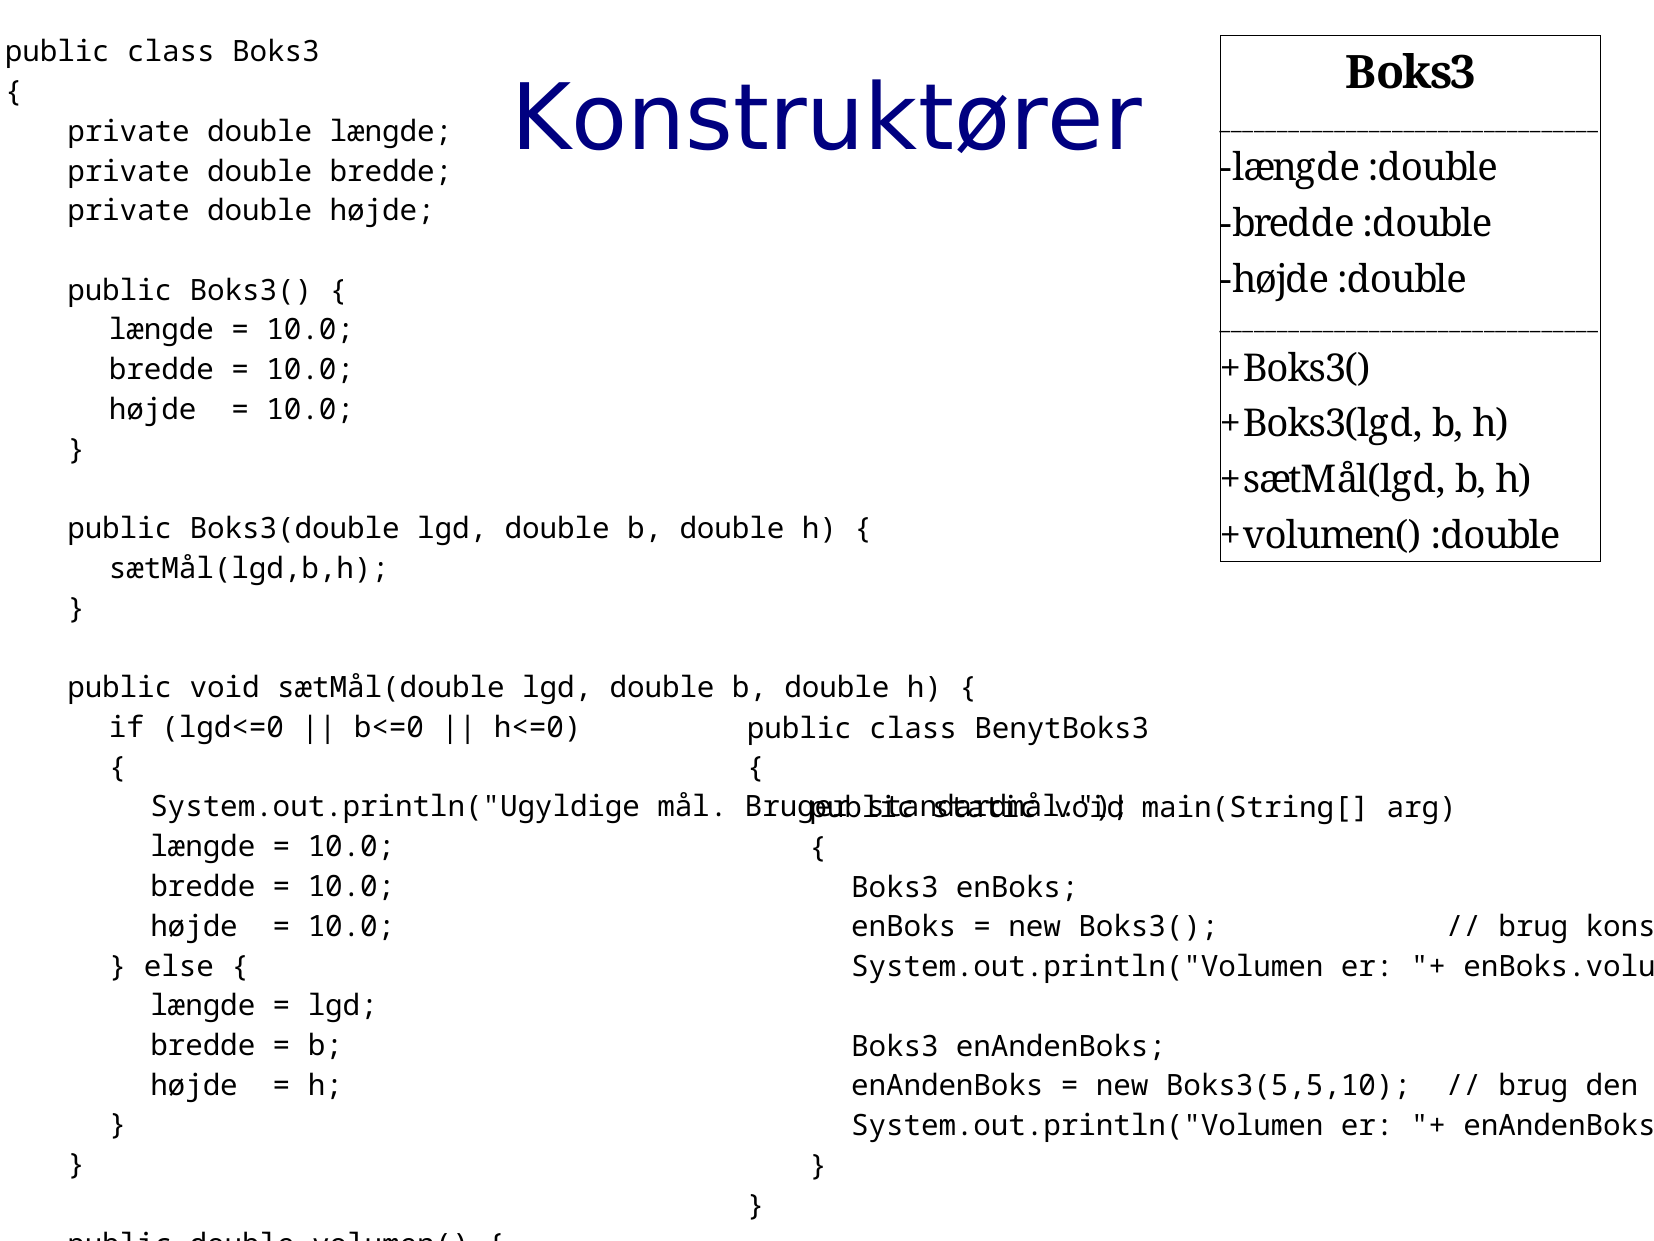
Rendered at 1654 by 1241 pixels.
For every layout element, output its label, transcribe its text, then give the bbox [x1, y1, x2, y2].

text_box public class Boks3 { private double længde; private double bredde; private double højde; public Boks3() { længde = 10.0; bredde = 10.0; højde = 10.0; } public Boks3(double lgd, double b, double h) { sætMål(lgd,b,h); } public void sætMål(double lgd, double b, double h) { if (lgd<=0 || b<=0 || h<=0) { System.out.println("Ugyldige mål. Bruger standardmål."); længde = 10.0; bredde = 10.0; højde = 10.0; } else { længde = lgd; bredde = b; højde = h; } } public double volumen() { double vol = længde*bredde*højde ; return vol; } } [0, 24, 1137, 1201]
text_box public class BenytBoks3 { public static void main(String[] arg) { Boks3 enBoks; enBoks = new Boks3(); // brug konstruktøren uden parametre System.out.println("Volumen er: "+ enBoks.volumen()); Boks3 enAndenBoks; enAndenBoks = new Boks3(5,5,10); // brug den anden konstruktør System.out.println("Volumen er: "+ enAndenBoks.volumen()); } } Volumen er: 1000.0 Volumen er: 250.0 [740, 700, 1654, 1241]
title Konstruktører [105, 14, 1549, 222]
chart [1204, 27, 1618, 567]
